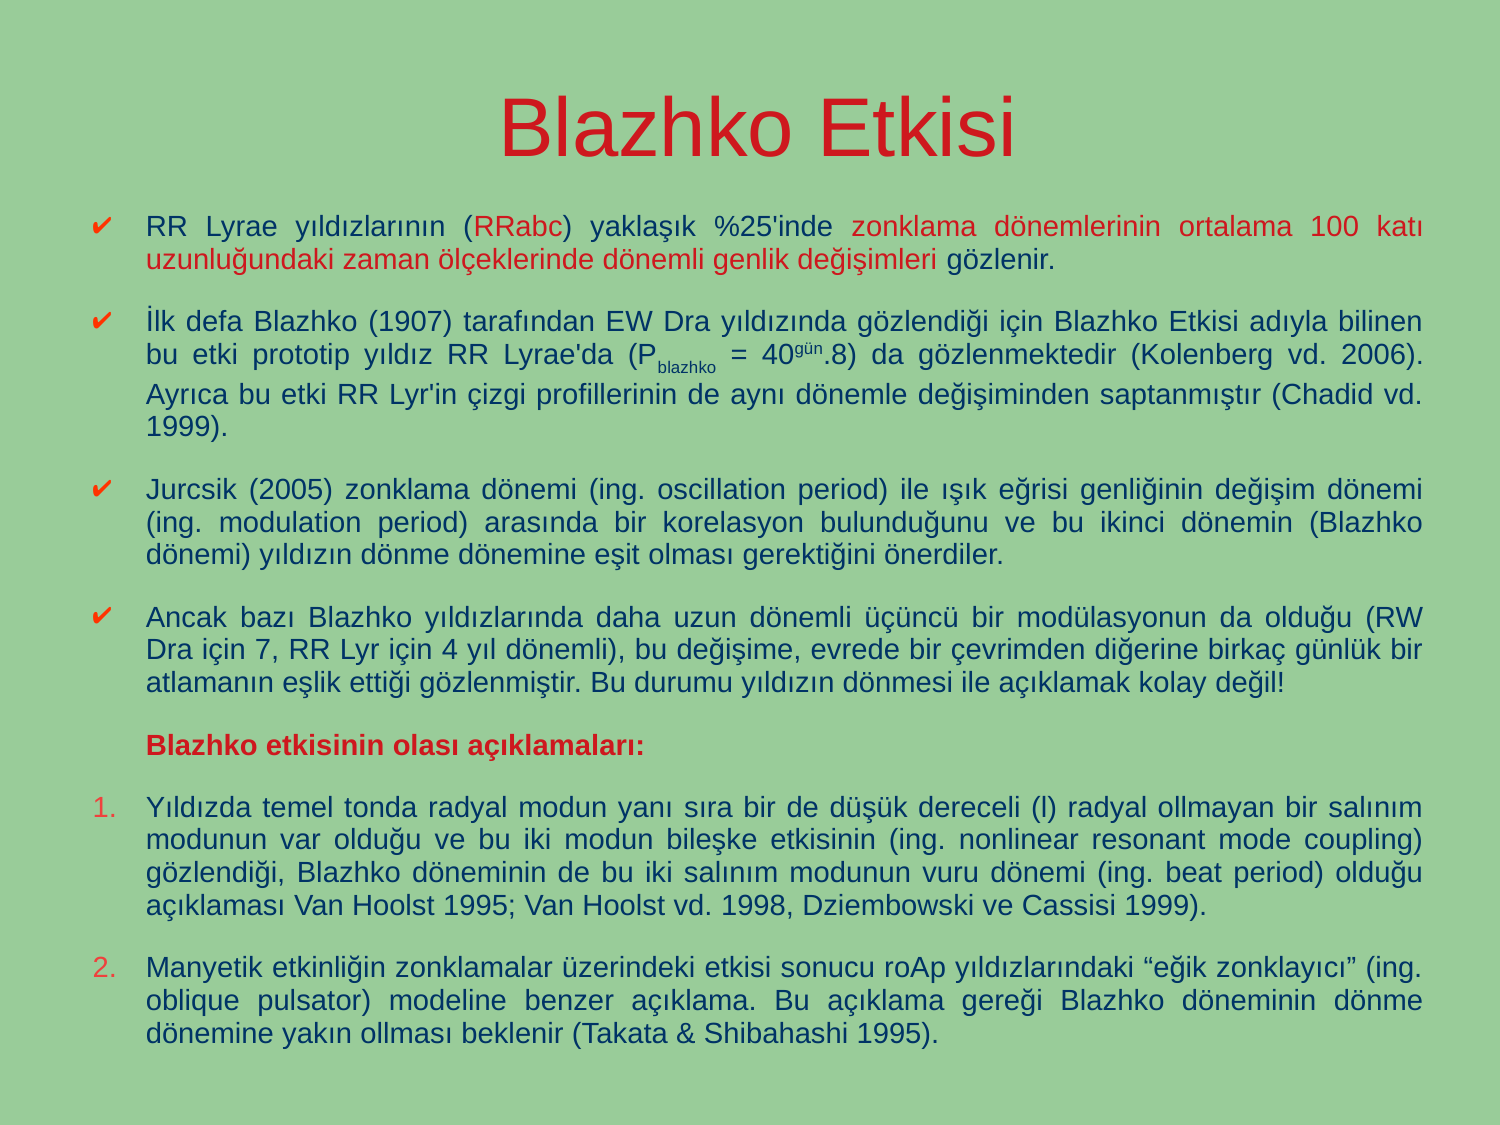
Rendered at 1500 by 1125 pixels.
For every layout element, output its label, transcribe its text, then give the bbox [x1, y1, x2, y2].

list RR Lyrae yıldızlarının (RRabc) yaklaşık %25'inde zonklama dönemlerinin ortalama 100 katı uzunluğundaki zaman ölçeklerinde dönemli genlik değişimleri gözlenir. İlk defa Blazhko (1907) tarafından EW Dra yıldızında gözlendiği için Blazhko Etkisi adıyla bilinen bu etki prototip yıldız RR Lyrae'da (Pblazhko = 40gün.8) da gözlenmektedir (Kolenberg vd. 2006). Ayrıca bu etki RR Lyr'in çizgi profillerinin de aynı dönemle değişiminden saptanmıştır (Chadid vd. 1999). Jurcsik (2005) zonklama dönemi (ing. oscillation period) ile ışık eğrisi genliğinin değişim dönemi (ing. modulation period) arasında bir korelasyon bulunduğunu ve bu ikinci dönemin (Blazhko dönemi) yıldızın dönme dönemine eşit olması gerektiğini önerdiler. Ancak bazı Blazhko yıldızlarında daha uzun dönemli üçüncü bir modülasyonun da olduğu (RW Dra için 7, RR Lyr için 4 yıl dönemli), bu değişime, evrede bir çevrimden diğerine birkaç günlük bir atlamanın eşlik ettiği gözlenmiştir. Bu durumu yıldızın dönmesi ile açıklamak kolay değil! Blazhko etkisinin olası açıklamaları: Yıldızda temel tonda radyal modun yanı sıra bir de düşük dereceli (l) radyal ollmayan bir salınım modunun var olduğu ve bu iki modun bileşke etkisinin (ing. nonlinear resonant mode coupling) gözlendiği, Blazhko döneminin de bu iki salınım modunun vuru dönemi (ing. beat period) olduğu açıklaması Van Hoolst 1995; Van Hoolst vd. 1998, Dziembowski ve Cassisi 1999). Manyetik etkinliğin zonklamalar üzerindeki etkisi sonucu roAp yıldızlarındaki “eğik zonklayıcı” (ing. oblique pulsator) modeline benzer açıklama. Bu açıklama gereği Blazhko döneminin dönme dönemine yakın ollması beklenir (Takata & Shibahashi 1995). [75, 210, 1425, 1081]
title Blazhko Etkisi [120, 45, 1396, 210]
